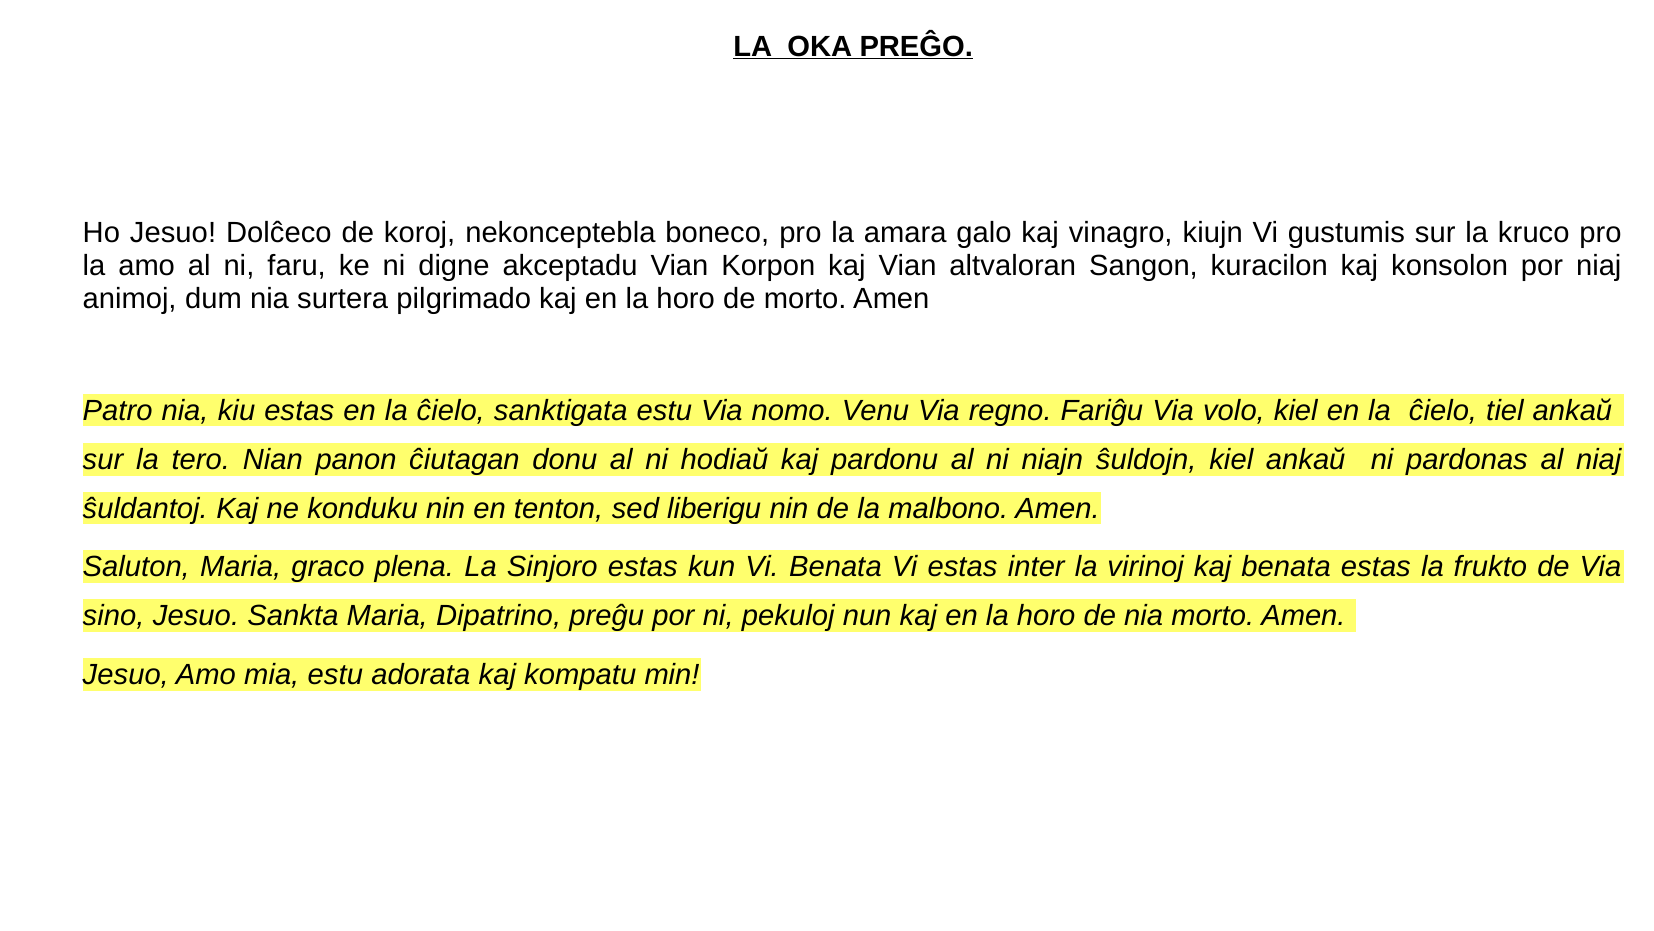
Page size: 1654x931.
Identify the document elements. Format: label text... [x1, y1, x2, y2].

list LA OKA PREĜO. Ho Jesuo! Dolĉeco de koroj, nekonceptebla boneco, pro la amara galo kaj vinagro, kiujn Vi gustumis sur la kruco pro la amo al ni, faru, ke ni digne akceptadu Vian Korpon kaj Vian altvaloran Sangon, kuracilon kaj konsolon por niaj animoj, dum nia surtera pilgrimado kaj en la horo de morto. Amen Patro nia, kiu estas en la ĉielo, sanktigata estu Via nomo. Venu Via regno. Fariĝu Via volo, kiel en la ĉielo, tiel ankaŭ sur la tero. Nian panon ĉiutagan donu al ni hodiaŭ kaj pardonu al ni niajn ŝuldojn, kiel ankaŭ ni pardonas al niaj ŝuldantoj. Kaj ne konduku nin en tenton, sed liberigu nin de la malbono. Amen. Saluton, Maria, graco plena. La Sinjoro estas kun Vi. Benata Vi estas inter la virinoj kaj benata estas la frukto de Via sino, Jesuo. Sankta Maria, Dipatrino, preĝu por ni, pekuloj nun kaj en la horo de nia morto. Amen. Jesuo, Amo mia, estu adorata kaj kompatu min! [82, 29, 1625, 916]
